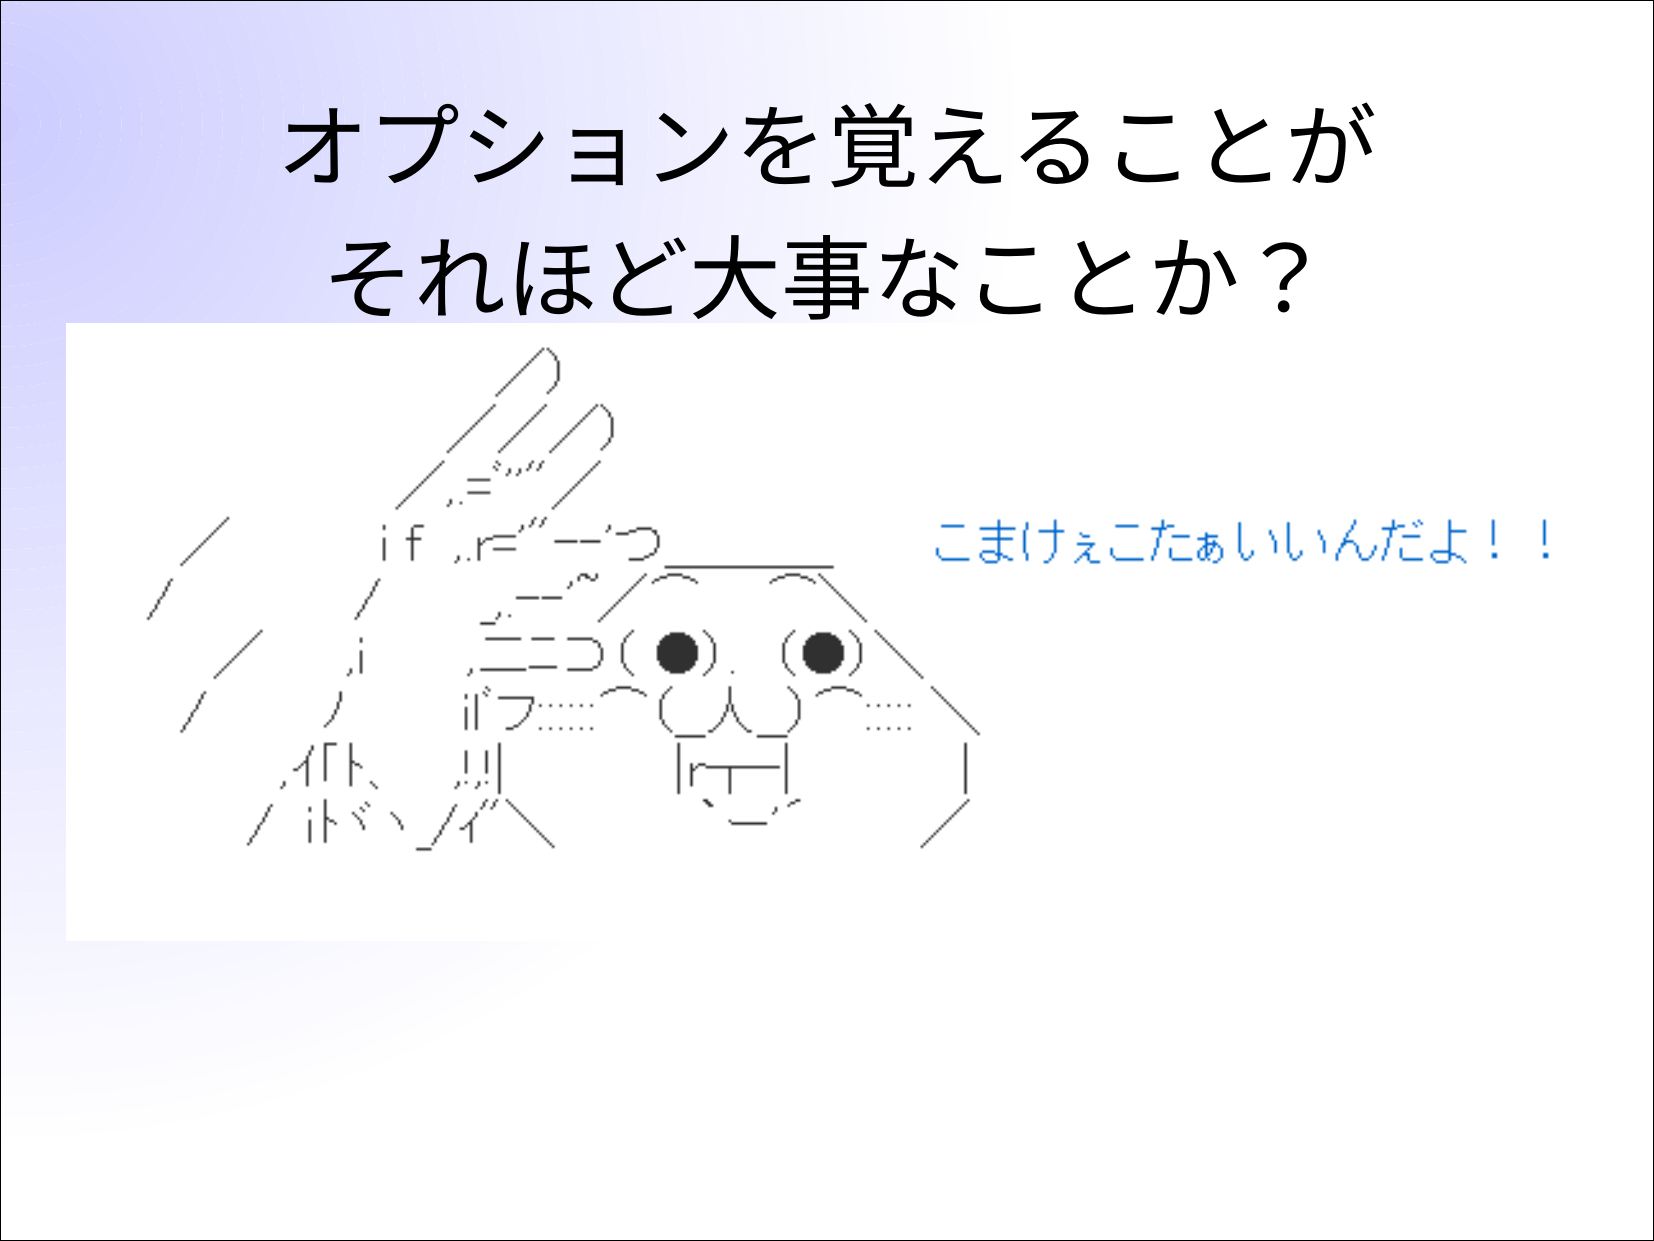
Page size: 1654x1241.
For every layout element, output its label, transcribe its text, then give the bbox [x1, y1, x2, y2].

picture [66, 323, 1608, 941]
title オプションを覚えることが それほど大事なことか？ [121, 102, 1534, 311]
